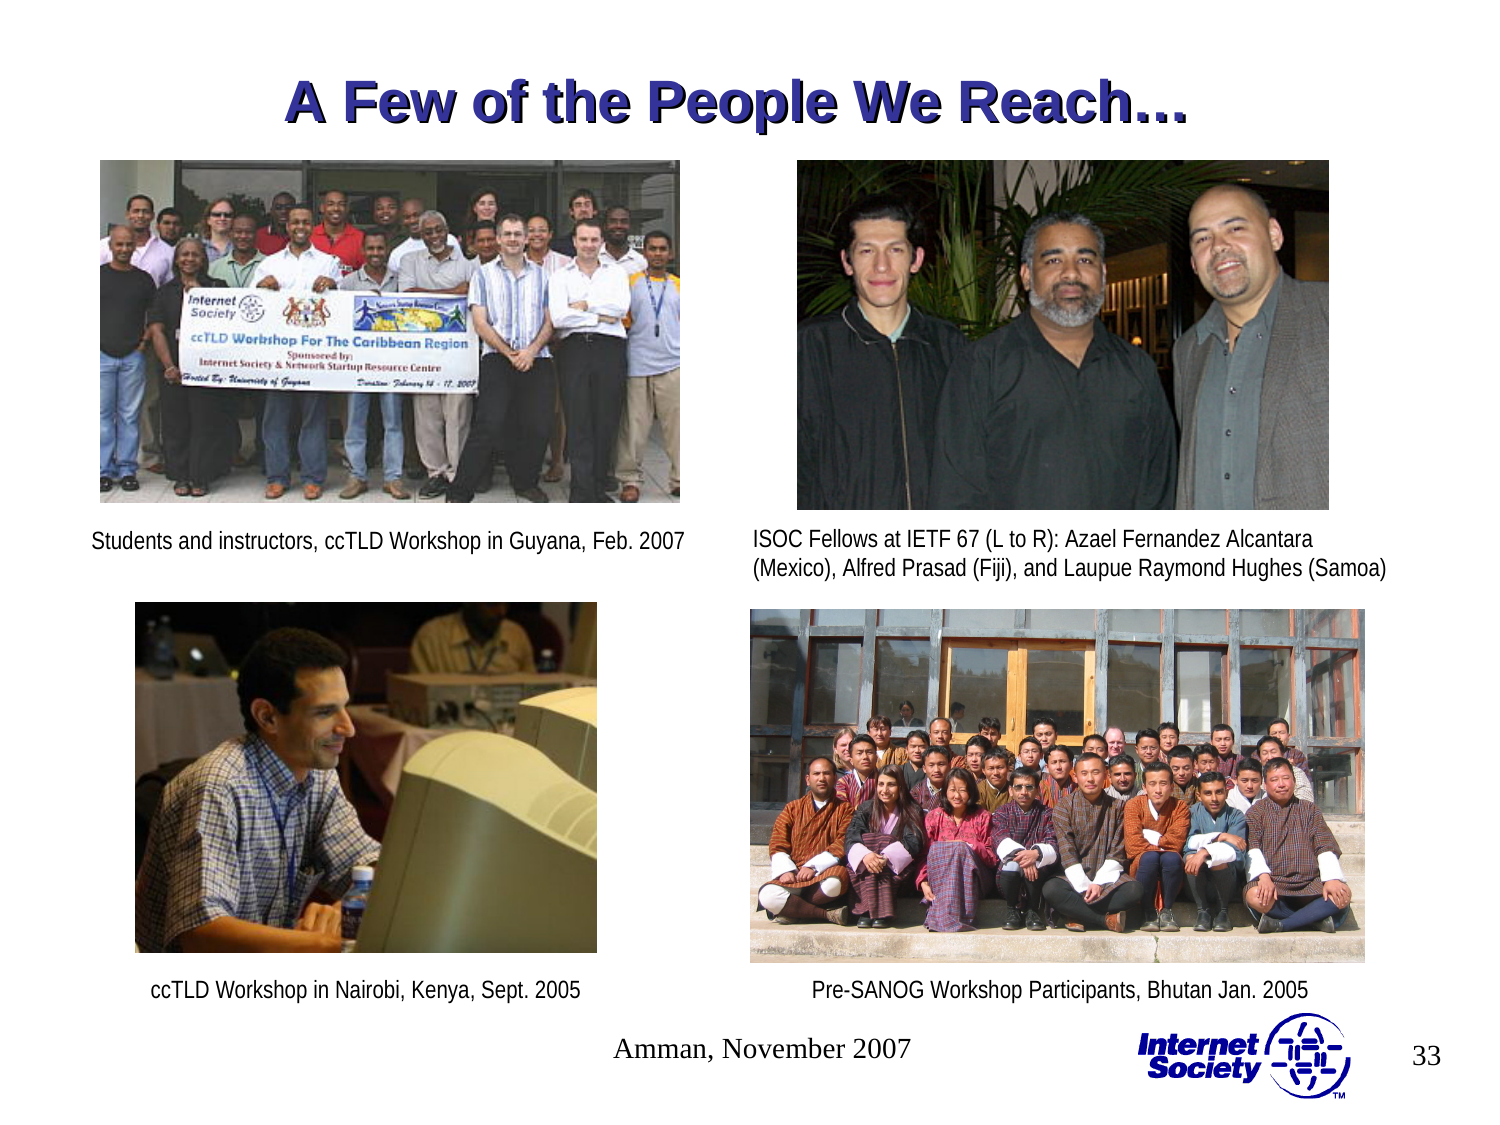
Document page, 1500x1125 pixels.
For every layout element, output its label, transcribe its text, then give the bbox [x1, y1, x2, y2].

title A Few of the People We Reach… [99, 7, 1375, 195]
text_box ISOC Fellows at IETF 67 (L to R): Azael Fernandez Alcantara (Mexico), Alfred Prasad (Fiji), and Laupue Raymond Hughes (Samoa) [738, 516, 1412, 590]
picture [797, 160, 1329, 510]
picture [100, 160, 680, 503]
picture [750, 609, 1365, 963]
text_box Pre-SANOG Workshop Participants, Bhutan Jan. 2005 [797, 966, 1329, 1012]
picture [1137, 1012, 1351, 1099]
picture [135, 602, 597, 953]
text_box ccTLD Workshop in Nairobi, Kenya, Sept. 2005 [135, 966, 621, 1012]
text_box Students and instructors, ccTLD Workshop in Guyana, Feb. 2007 [76, 517, 703, 563]
